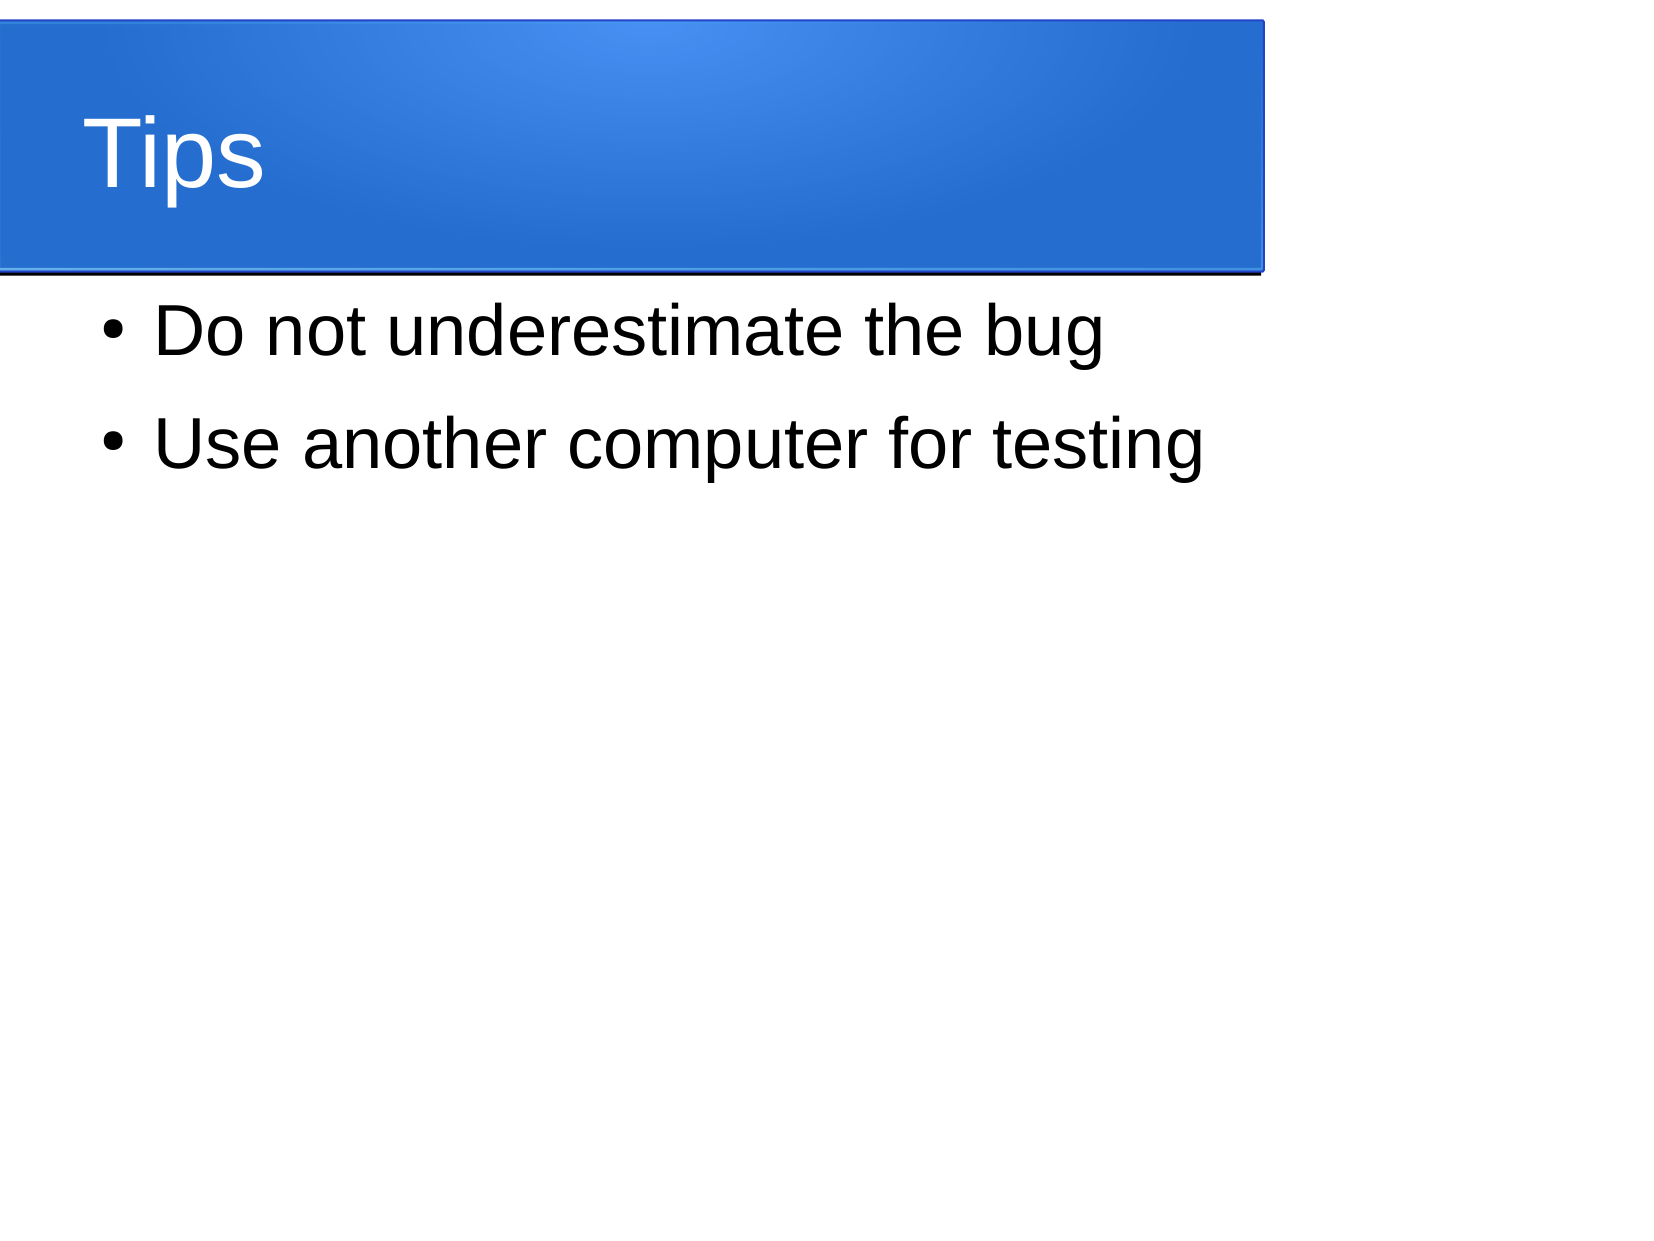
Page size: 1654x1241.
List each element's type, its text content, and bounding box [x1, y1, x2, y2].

list Do not underestimate the bug Use another computer for testing [82, 290, 1538, 1010]
title Tips [82, 49, 1250, 257]
